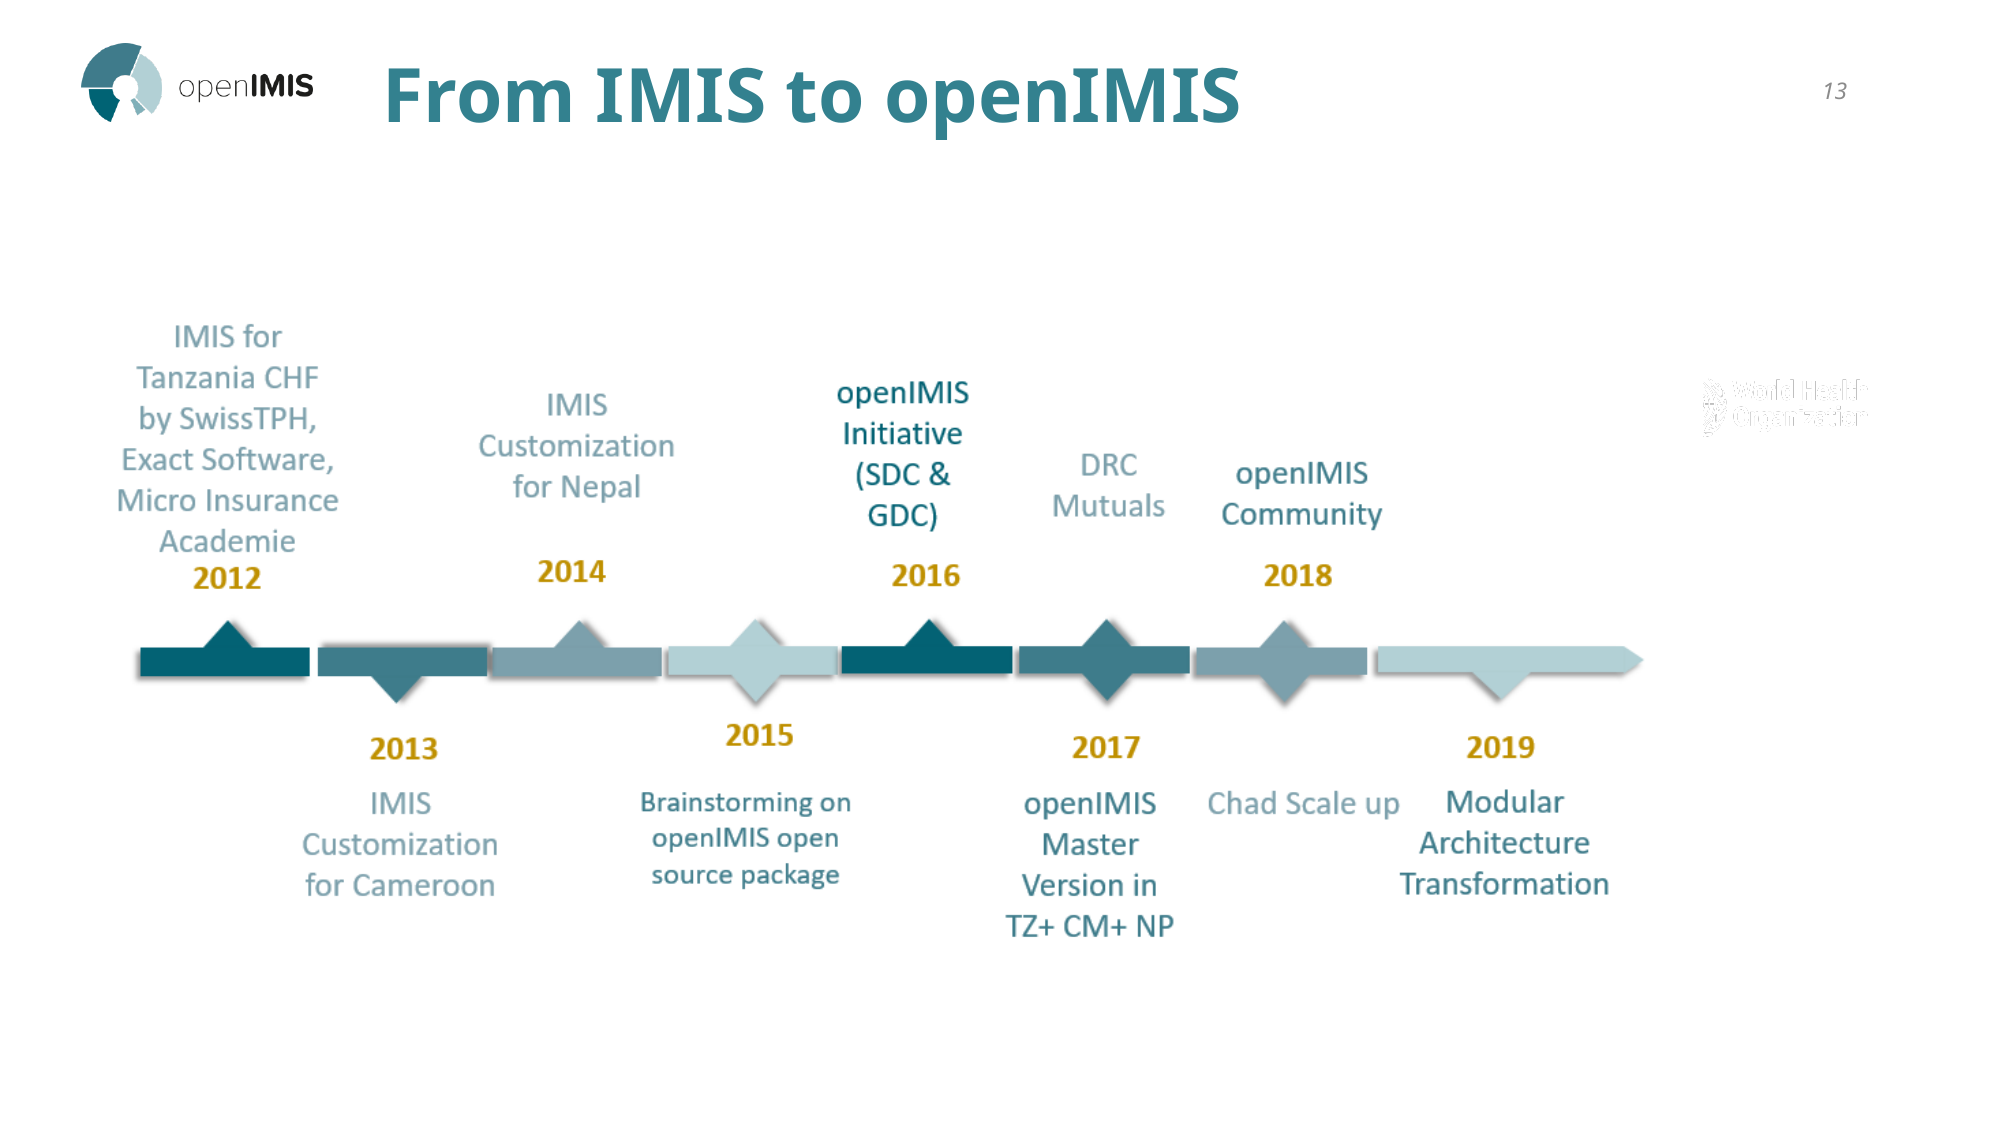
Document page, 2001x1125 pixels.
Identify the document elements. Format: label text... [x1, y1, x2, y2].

picture [52, 241, 1922, 1109]
picture [81, 43, 313, 122]
title From IMIS to openIMIS [367, 21, 1931, 176]
slide_number <number> [1412, 61, 1863, 122]
